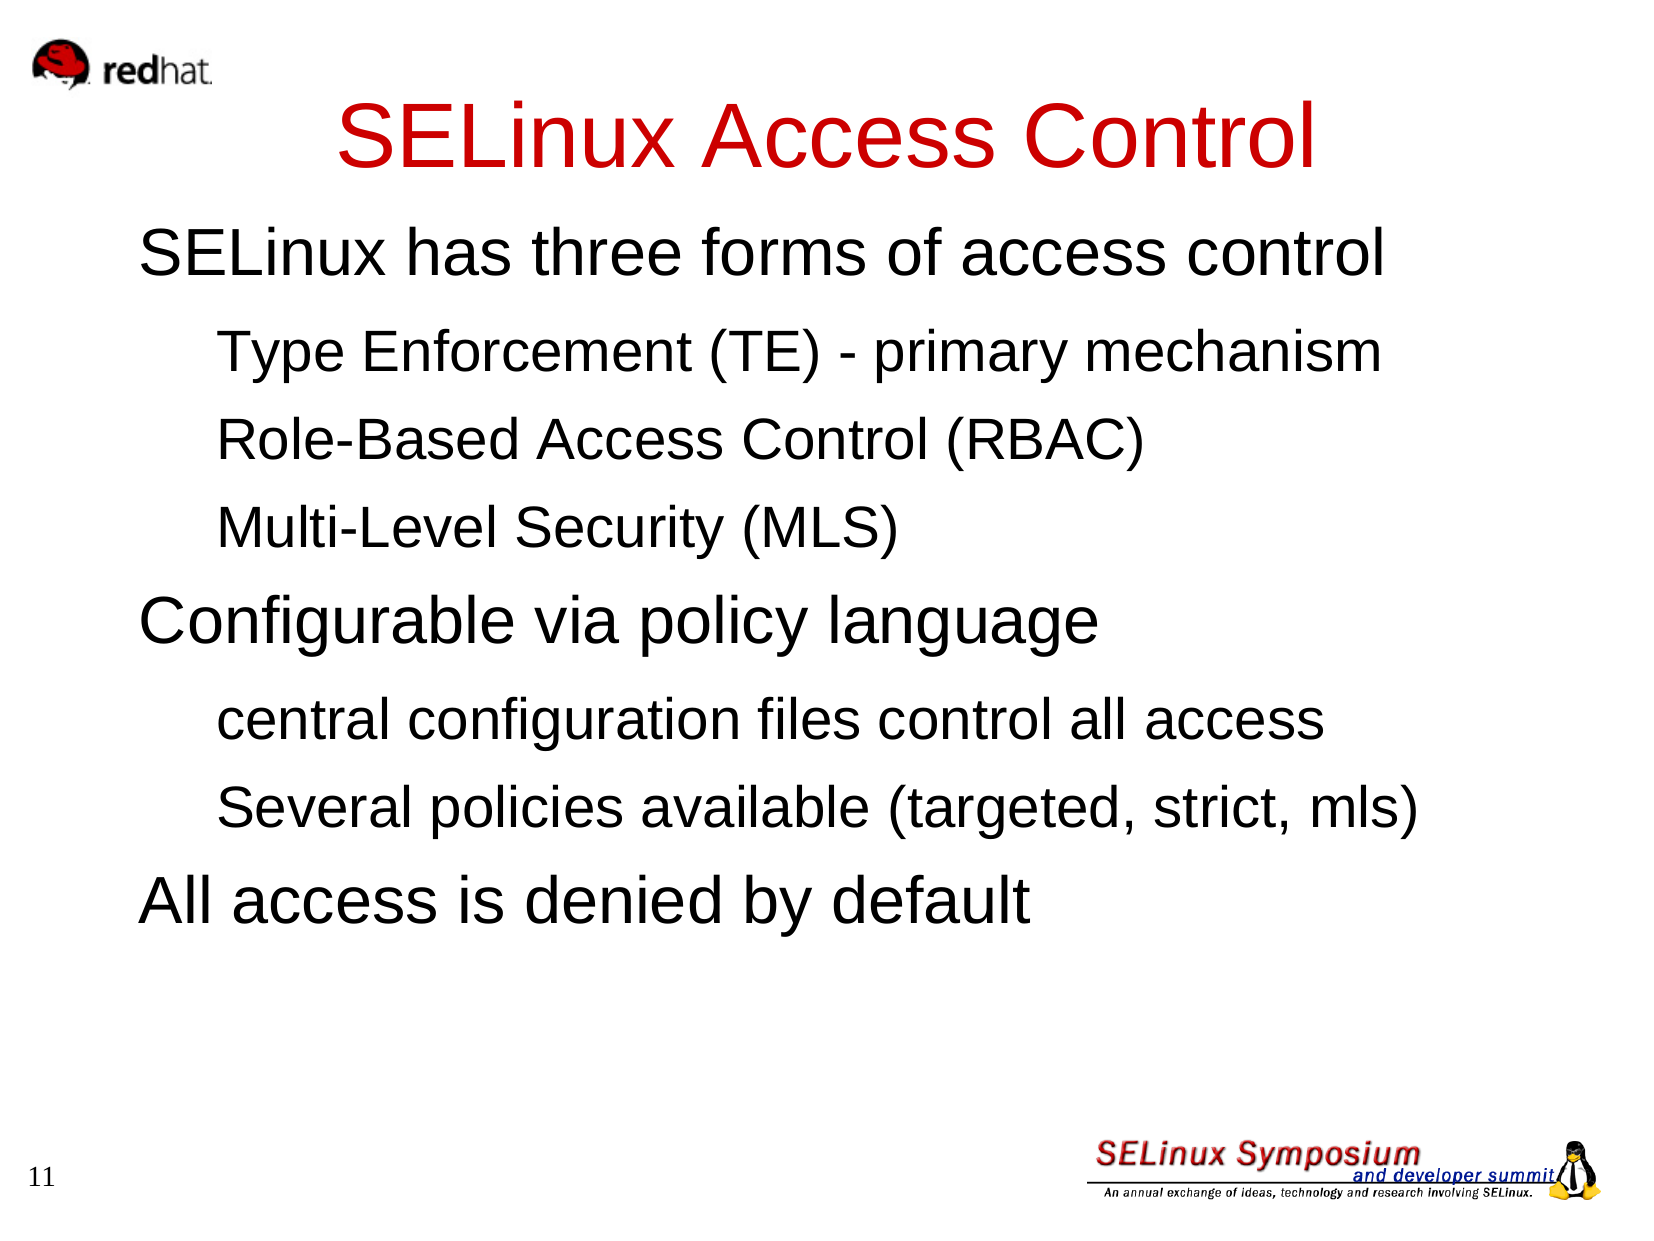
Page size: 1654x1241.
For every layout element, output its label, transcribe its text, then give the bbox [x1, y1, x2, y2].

title SELinux Access Control [121, 55, 1534, 214]
list SELinux has three forms of access control Type Enforcement (TE) - primary mechanism Role-Based Access Control (RBAC) Multi-Level Security (MLS) Configurable via policy language central configuration files control all access Several policies available (targeted, strict, mls) All access is denied by default [121, 214, 1534, 1120]
picture [1087, 1135, 1613, 1200]
picture [31, 37, 212, 98]
